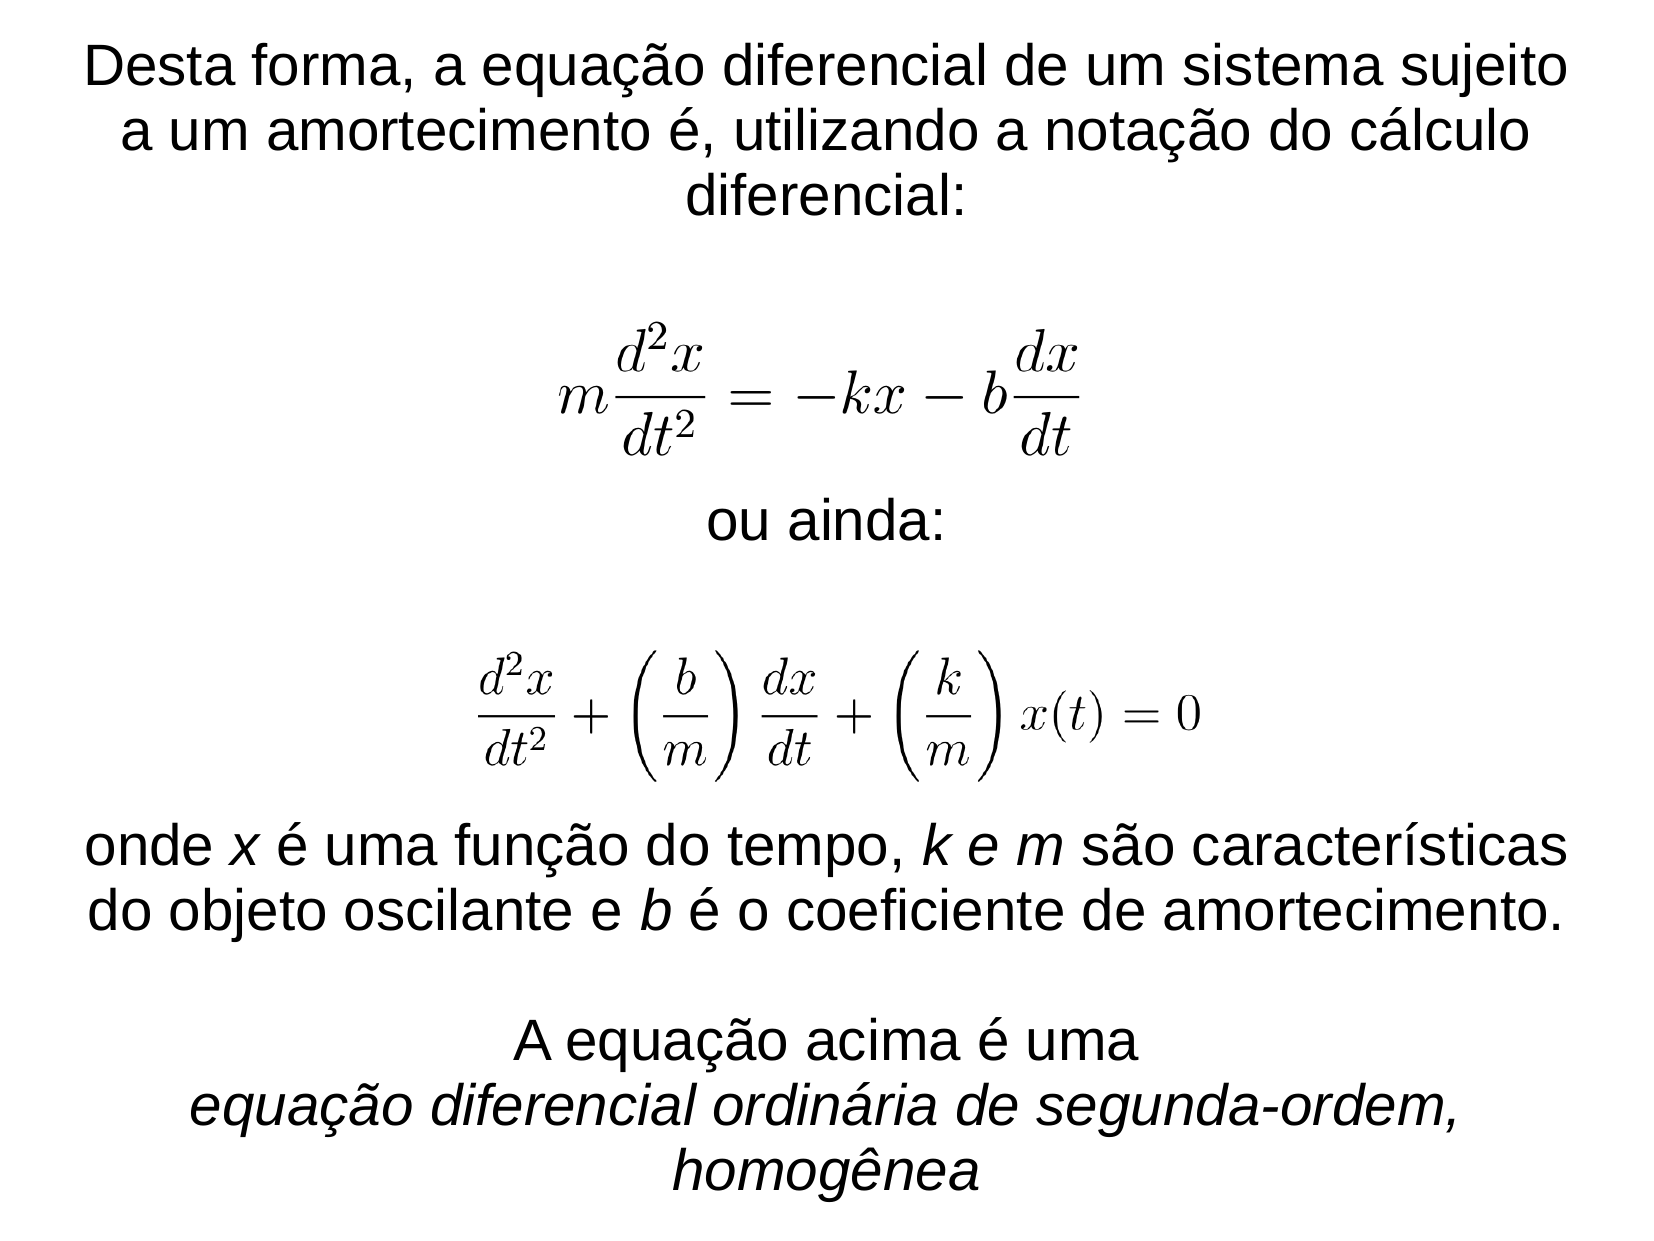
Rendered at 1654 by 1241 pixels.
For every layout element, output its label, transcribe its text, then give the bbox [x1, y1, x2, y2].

picture [450, 620, 1219, 798]
picture [524, 307, 1128, 485]
subtitle Desta forma, a equação diferencial de um sistema sujeito a um amortecimento é, utilizando a notação do cálculo diferencial: ou ainda: onde x é uma função do tempo, k e m são características do objeto oscilante e b é o coeficiente de amortecimento. A equação acima é uma equação diferencial ordinária de segunda-ordem, homogênea [82, 32, 1571, 1204]
